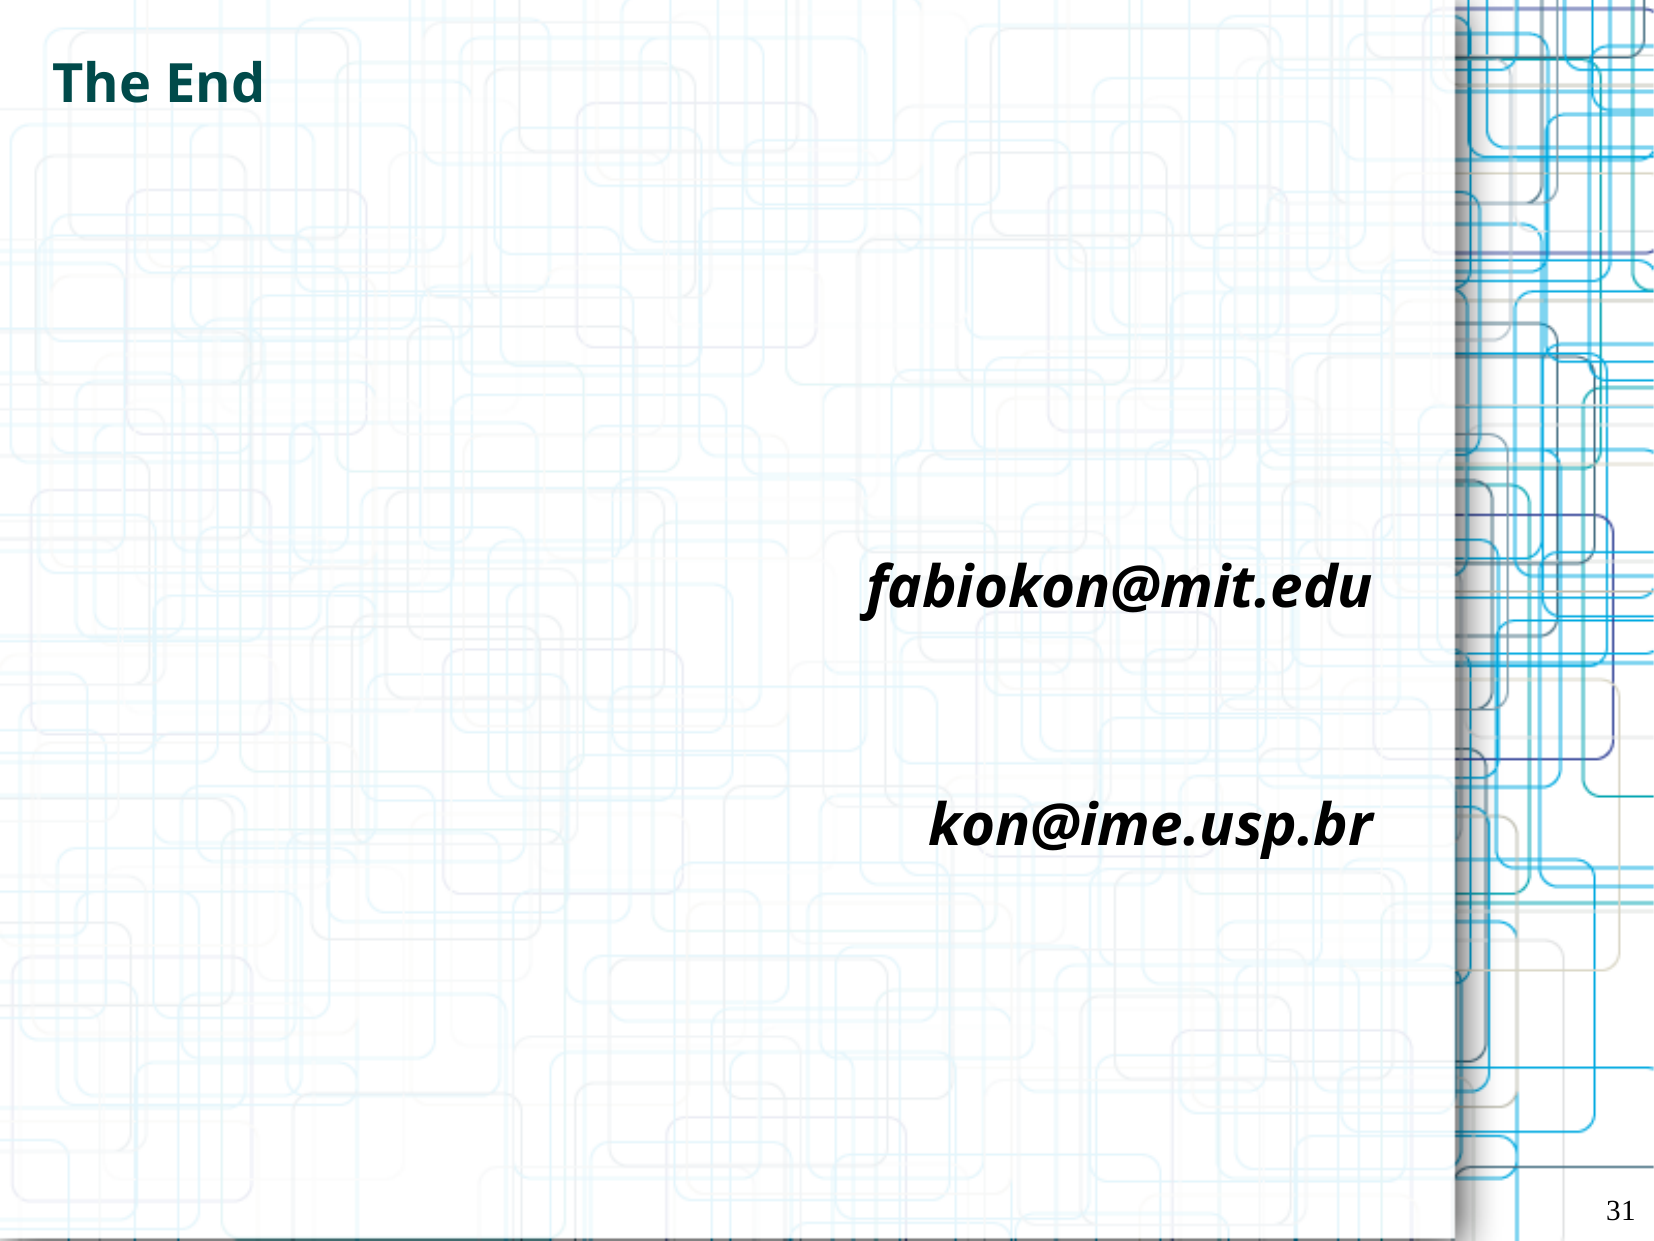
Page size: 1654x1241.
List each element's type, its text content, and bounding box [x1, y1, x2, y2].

text_box The End [37, 37, 975, 141]
picture [0, 0, 1654, 1241]
text_box fabiokon@mit.edu kon@ime.usp.br [21, 141, 1388, 1211]
